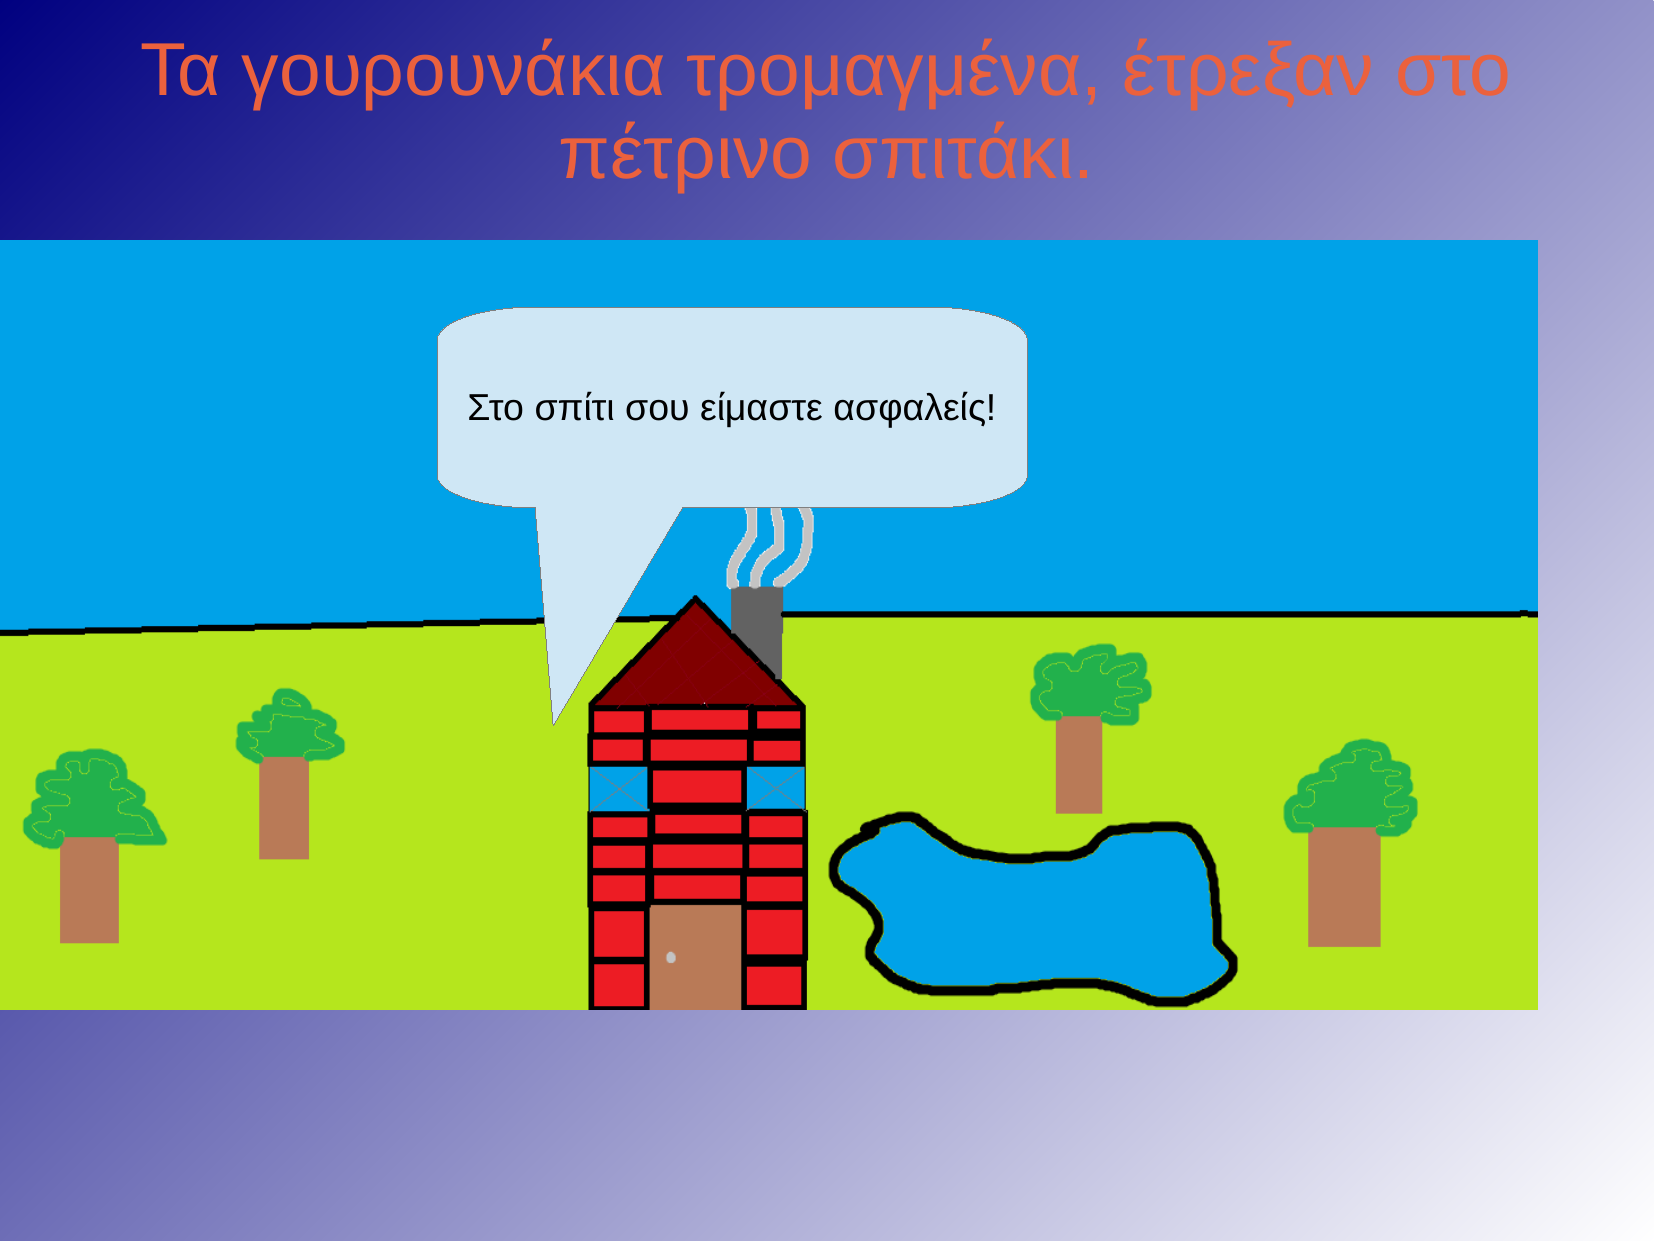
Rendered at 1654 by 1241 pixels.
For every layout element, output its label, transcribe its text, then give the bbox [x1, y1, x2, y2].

text_box Στο σπίτι σου είμαστε ασφαλείς! [437, 307, 1028, 726]
picture [0, 508, 1538, 1010]
title Τα γουρουνάκια τρομαγμένα, έτρεξαν στο πέτρινο σπιτάκι. [82, 26, 1571, 279]
